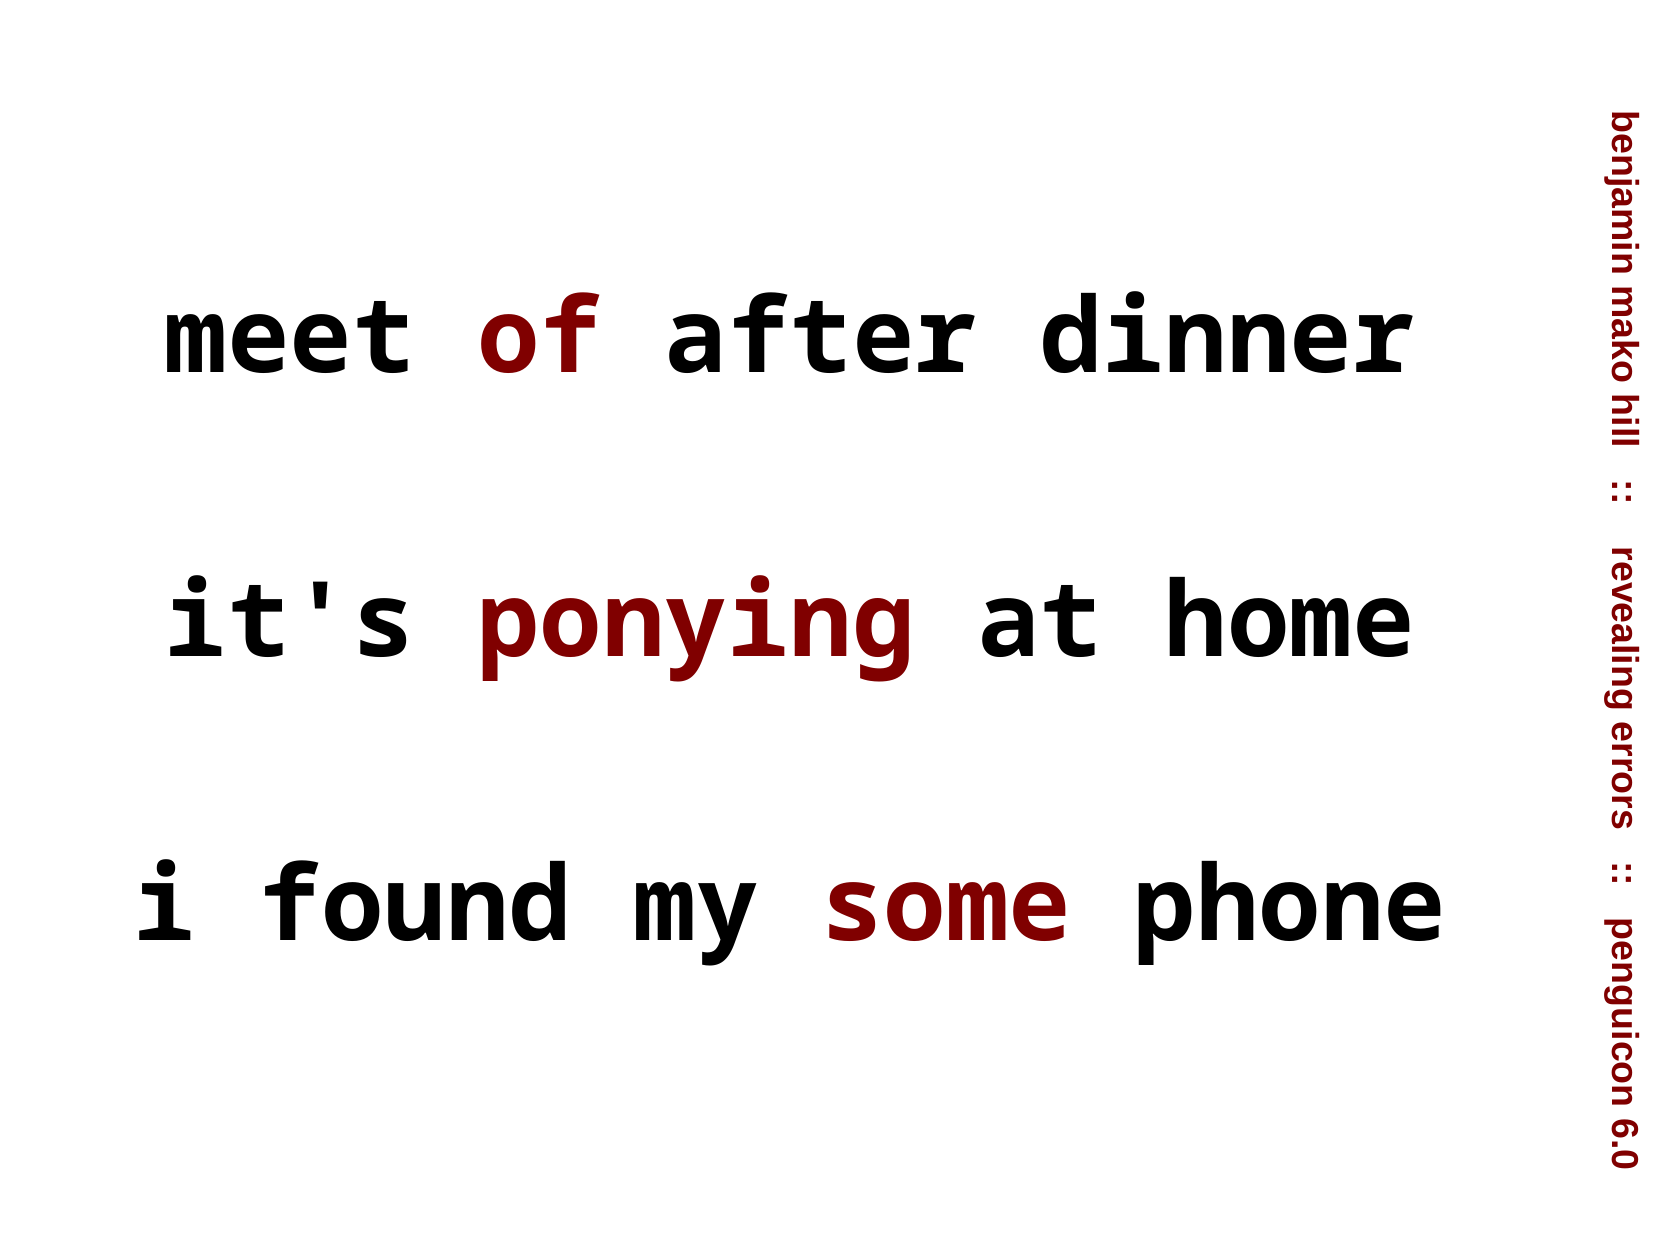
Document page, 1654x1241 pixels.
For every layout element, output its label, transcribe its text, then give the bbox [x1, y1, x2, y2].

text_box meet of after dinner it's ponying at home i found my some phone [118, 253, 1491, 991]
